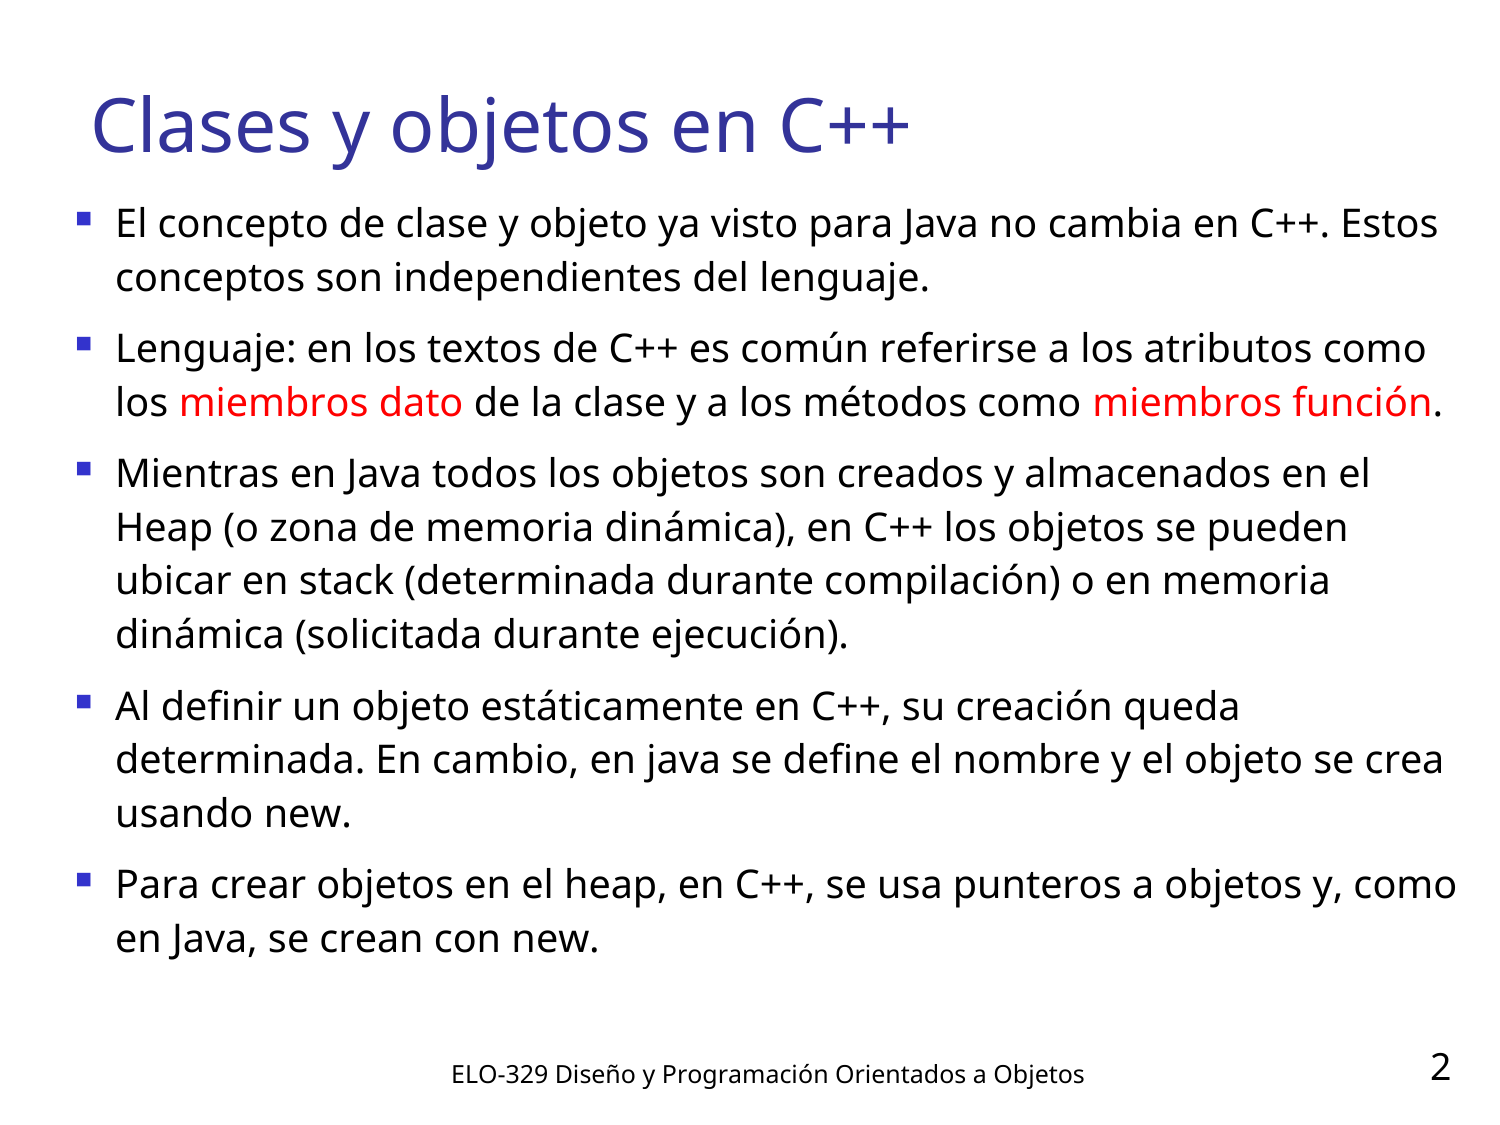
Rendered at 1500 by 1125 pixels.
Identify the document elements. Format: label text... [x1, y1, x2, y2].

title Clases y objetos en C++ [75, 4, 1500, 183]
list El concepto de clase y objeto ya visto para Java no cambia en C++. Estos conceptos son independientes del lenguaje. Lenguaje: en los textos de C++ es común referirse a los atributos como los miembros dato de la clase y a los métodos como miembros función. Mientras en Java todos los objetos son creados y almacenados en el Heap (o zona de memoria dinámica), en C++ los objetos se pueden ubicar en stack (determinada durante compilación) o en memoria dinámica (solicitada durante ejecución). Al definir un objeto estáticamente en C++, su creación queda determinada. En cambio, en java se define el nombre y el objeto se crea usando new. Para crear objetos en el heap, en C++, se usa punteros a objetos y, como en Java, se crean con new. [75, 195, 1462, 1021]
